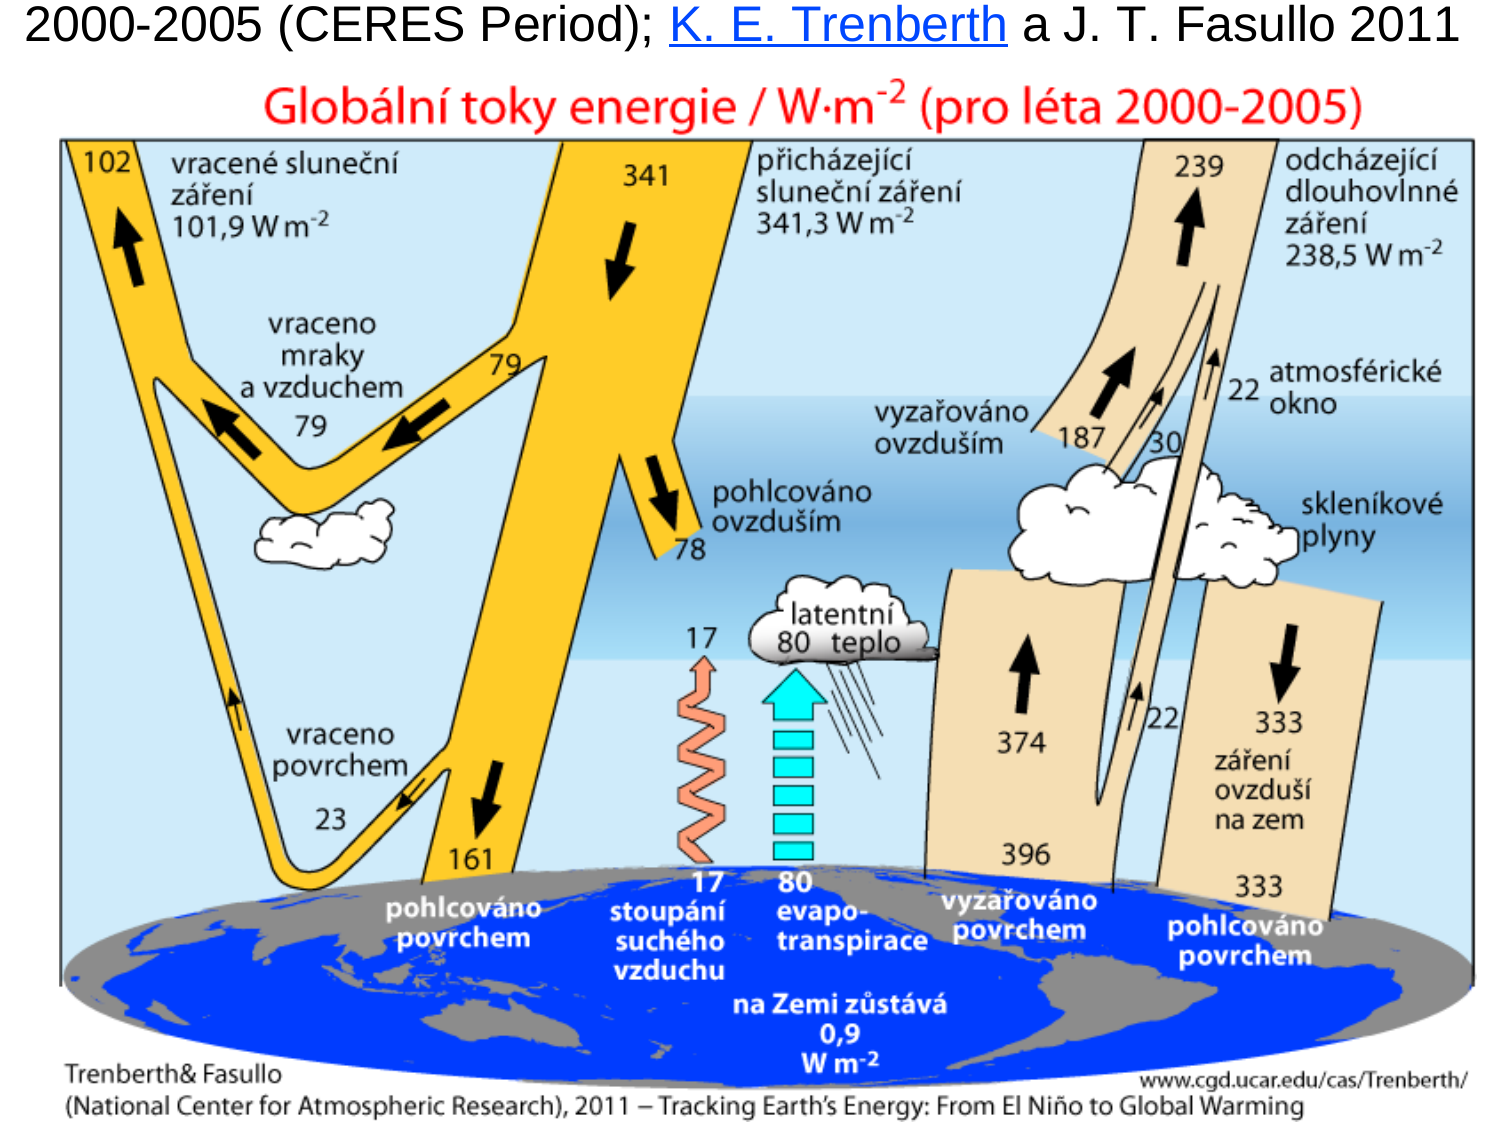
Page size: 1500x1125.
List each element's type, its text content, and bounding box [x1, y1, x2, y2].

picture [59, 58, 1477, 1123]
text_box 2000-2005 (CERES Period); K. E. Trenberth a J. T. Fasullo 2011 [10, 0, 1477, 60]
